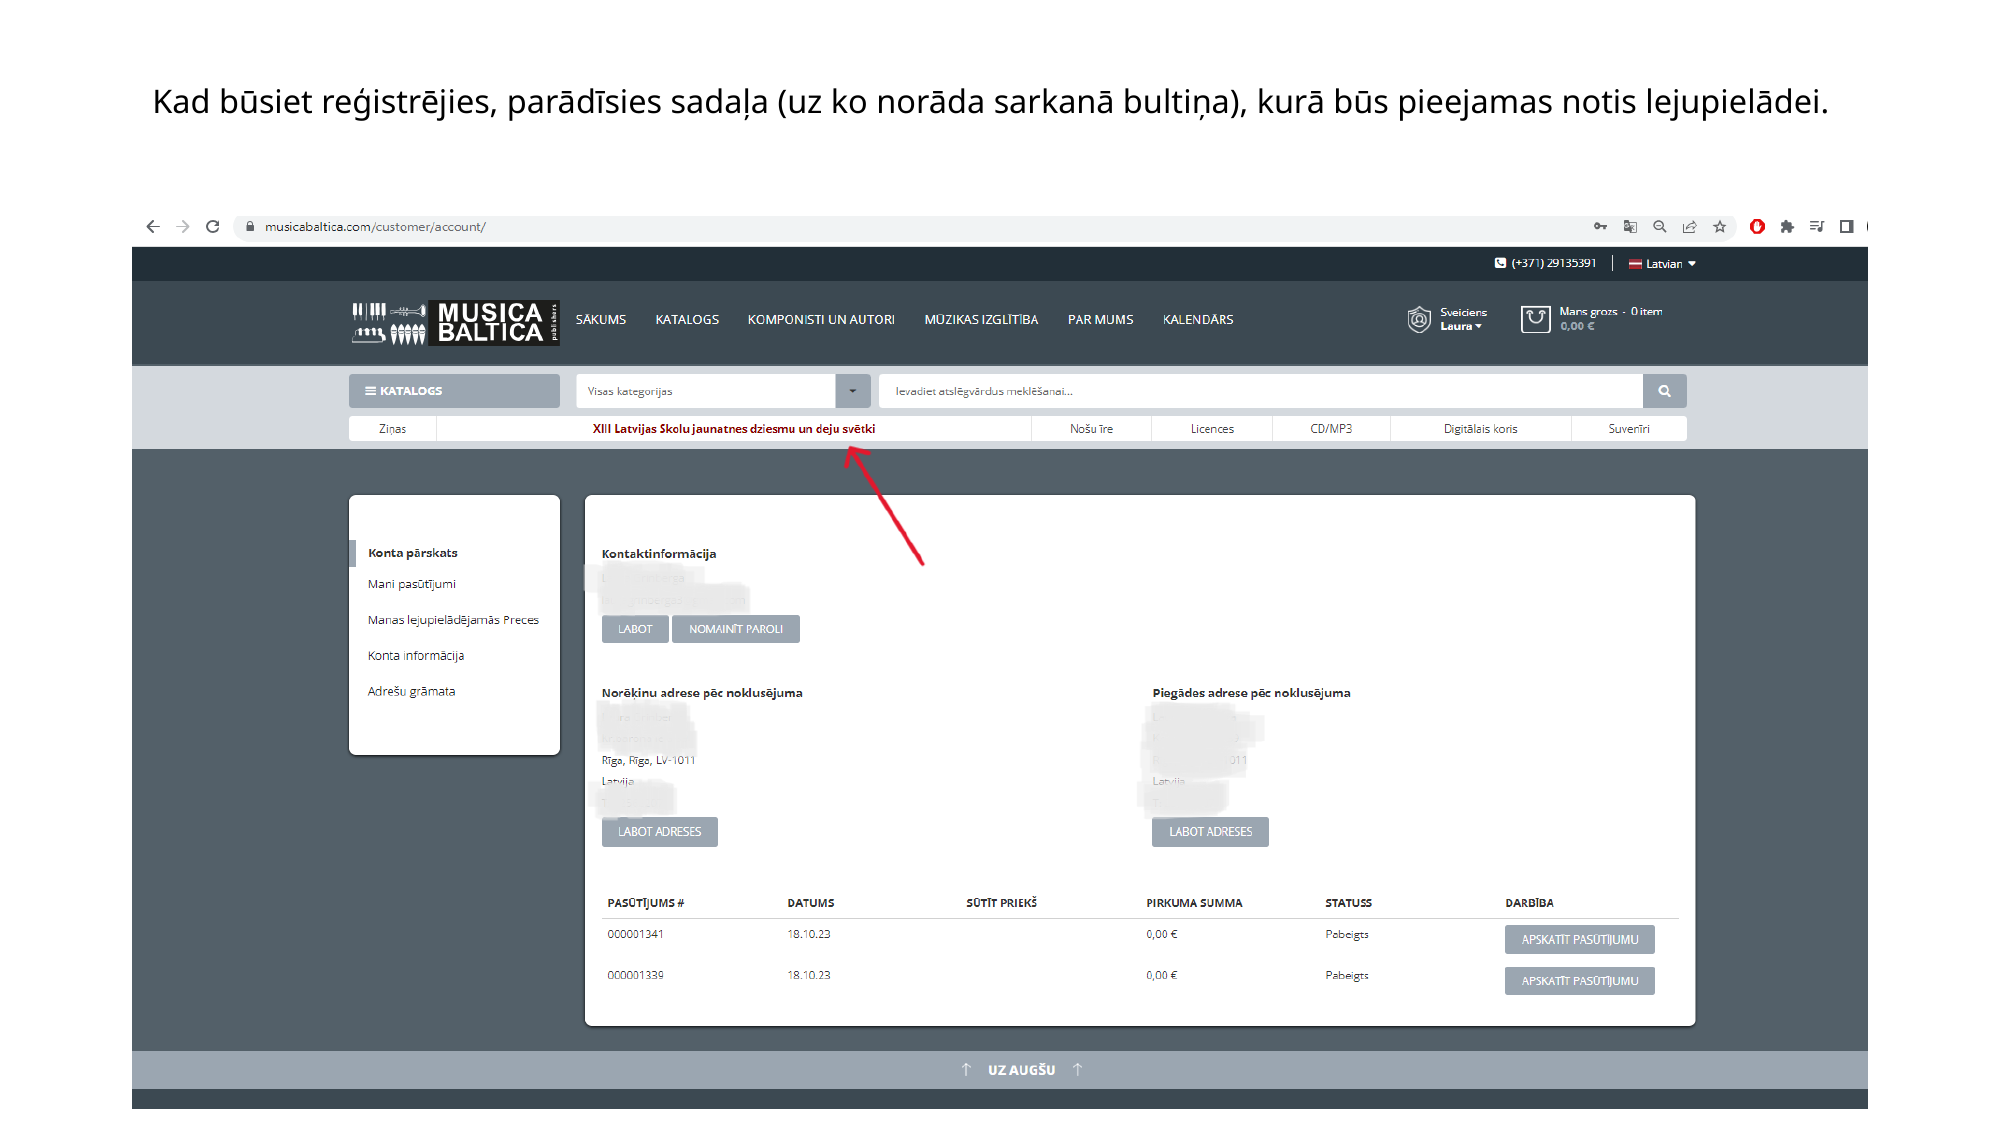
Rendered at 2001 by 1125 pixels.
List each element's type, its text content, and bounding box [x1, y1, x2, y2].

title Kad būsiet reģistrējies, parādīsies sadaļa (uz ko norāda sarkanā bultiņa), kurā būs pieejamas notis lejupielādei. [137, 59, 1863, 146]
picture [132, 216, 1868, 1109]
